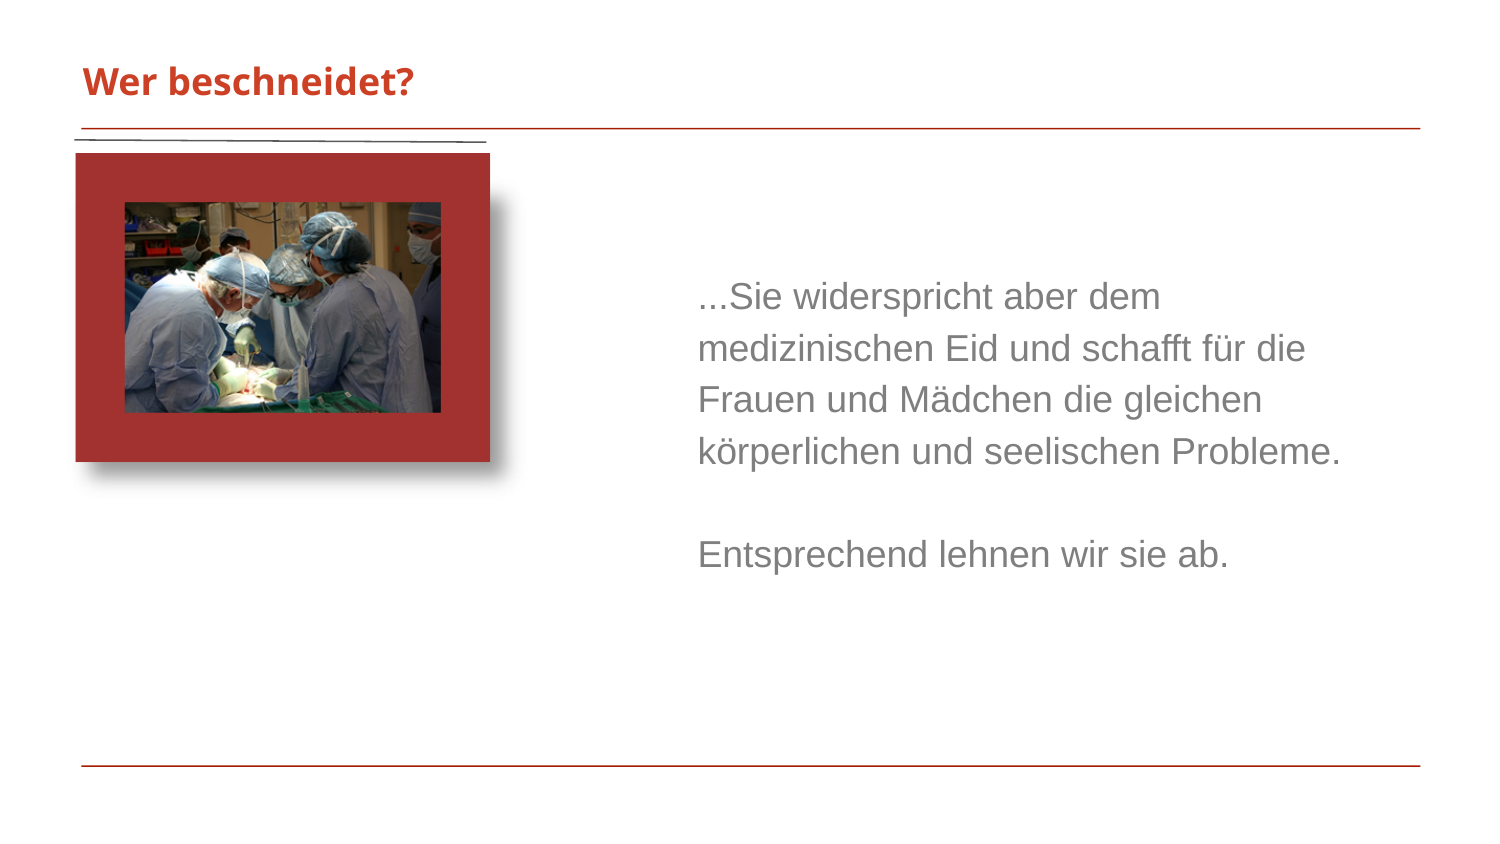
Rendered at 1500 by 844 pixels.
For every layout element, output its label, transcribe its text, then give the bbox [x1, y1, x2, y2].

text_box Wer beschneidet? [67, 43, 1078, 117]
text_box ...Sie widerspricht aber dem medizinischen Eid und schafft für die Frauen und Mädchen die gleichen körperlichen und seelischen Probleme. Entsprechend lehnen wir sie ab. [682, 153, 1421, 742]
picture [62, 153, 533, 505]
